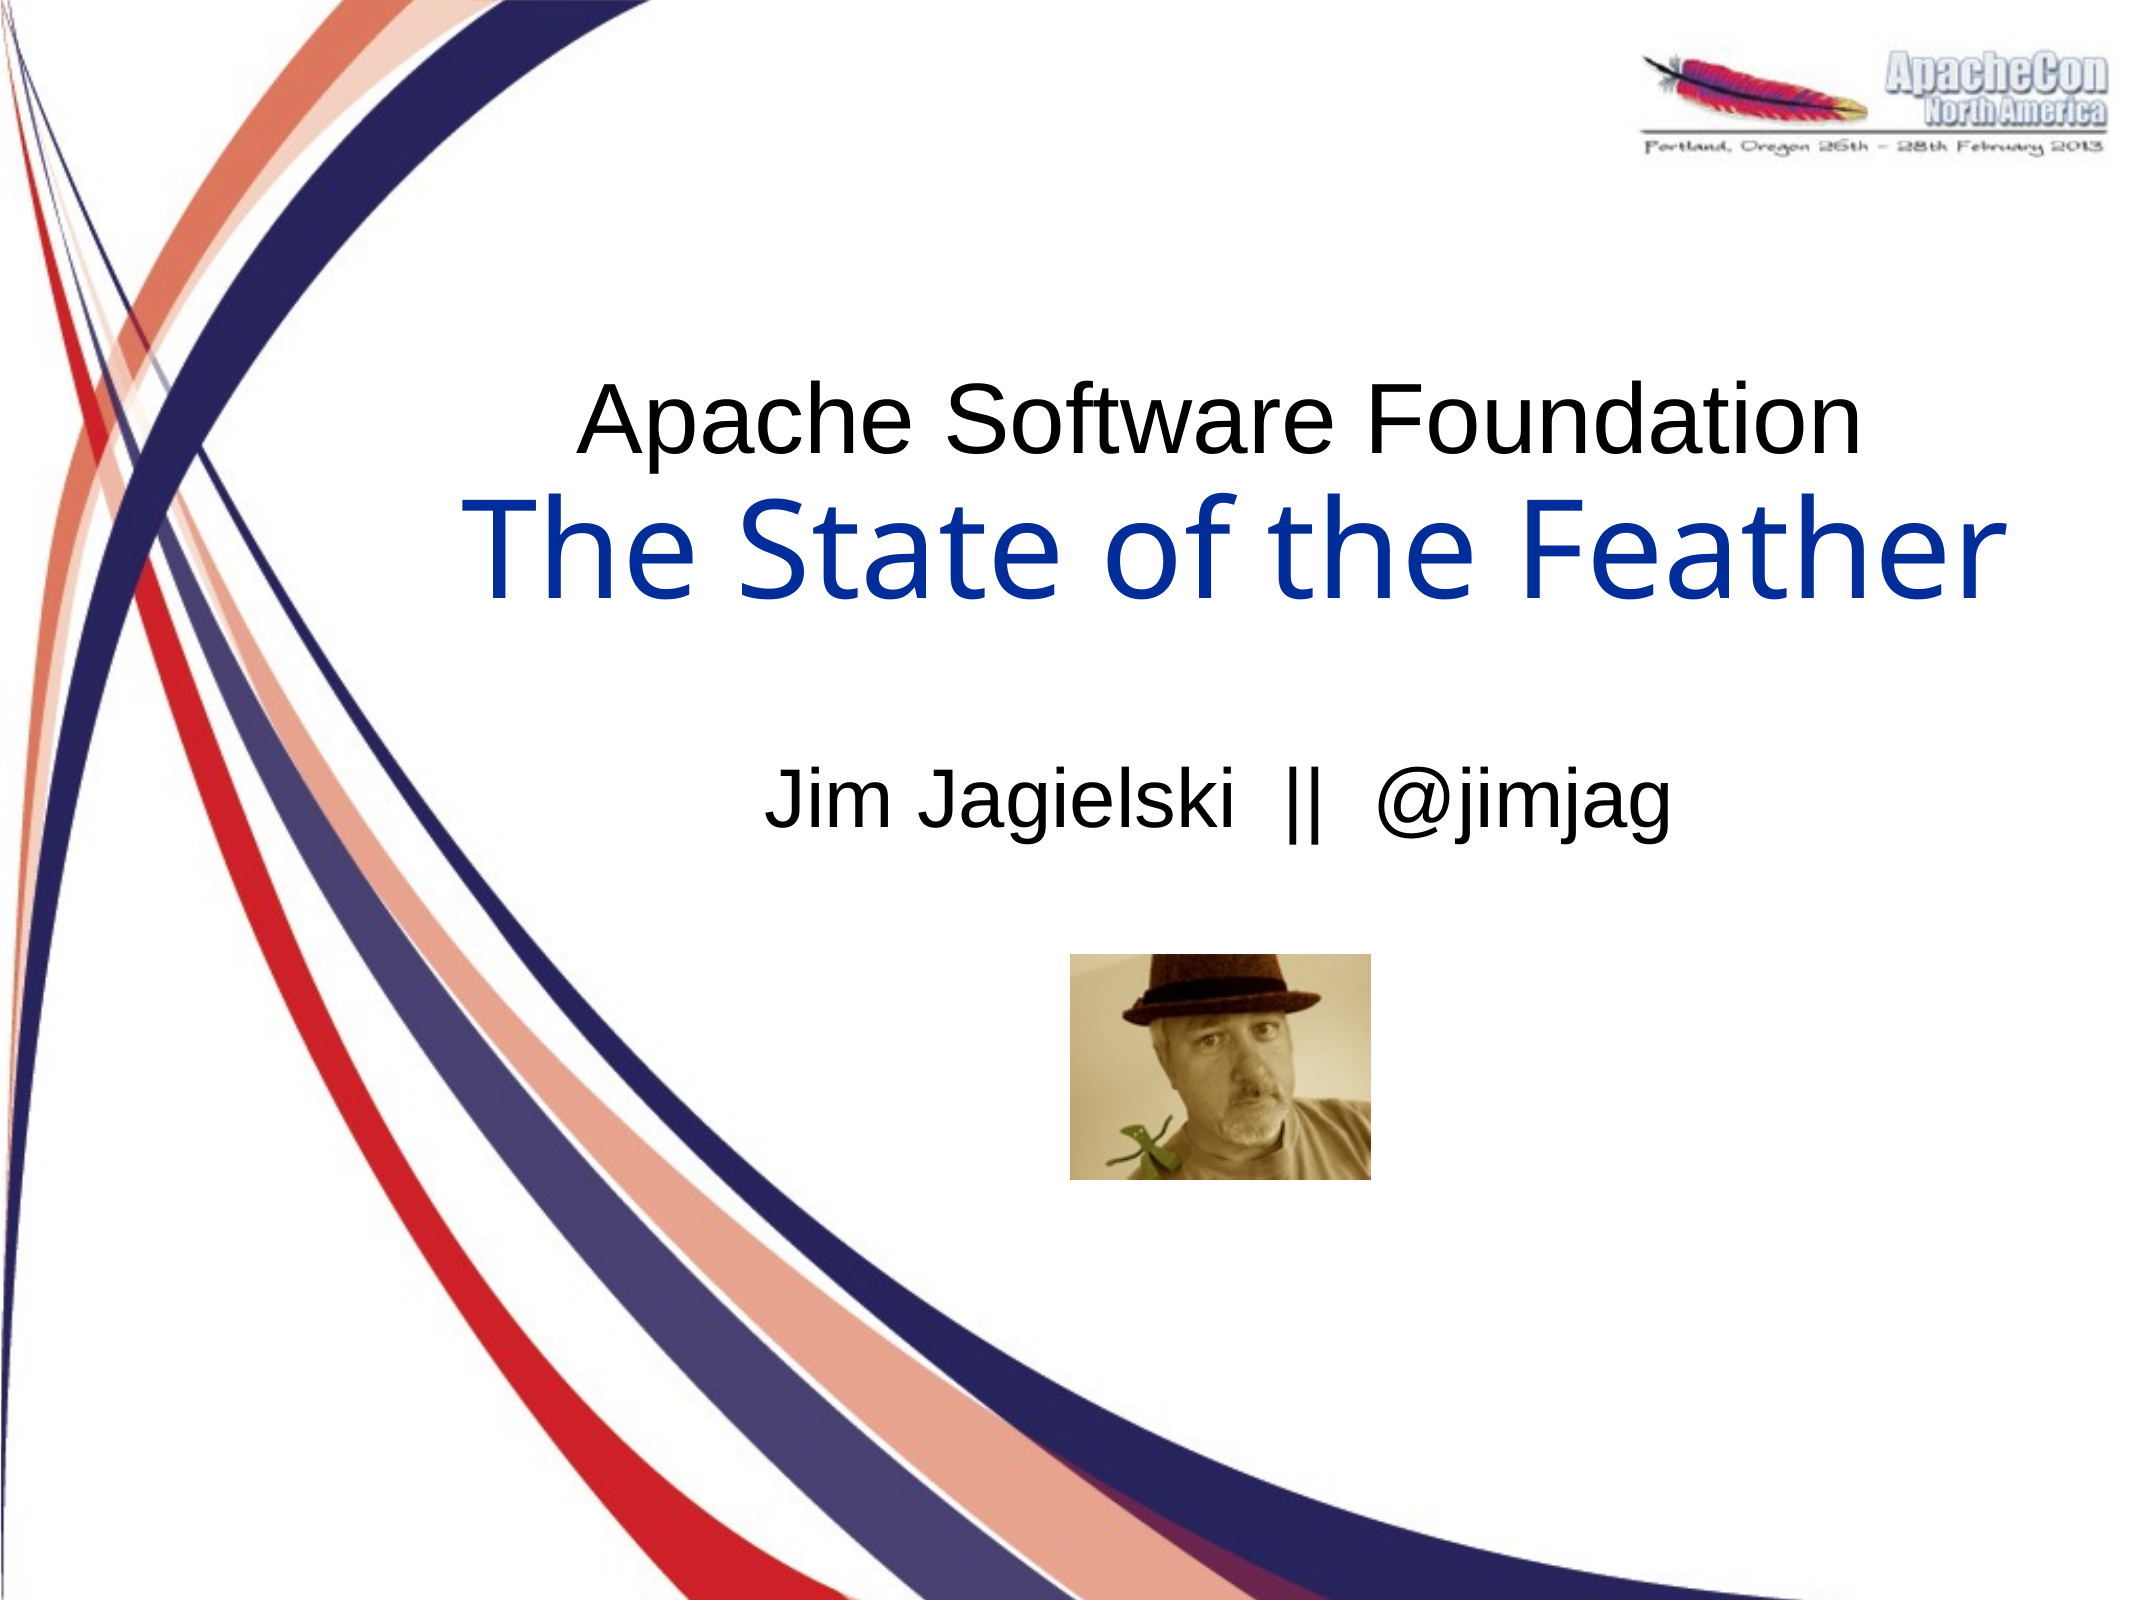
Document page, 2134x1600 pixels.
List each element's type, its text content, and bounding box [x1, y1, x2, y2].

picture [0, 0, 2134, 1600]
title Apache Software Foundation The State of the Feather [362, 195, 2080, 798]
list Jim Jagielski || @jimjag [595, 716, 1844, 884]
